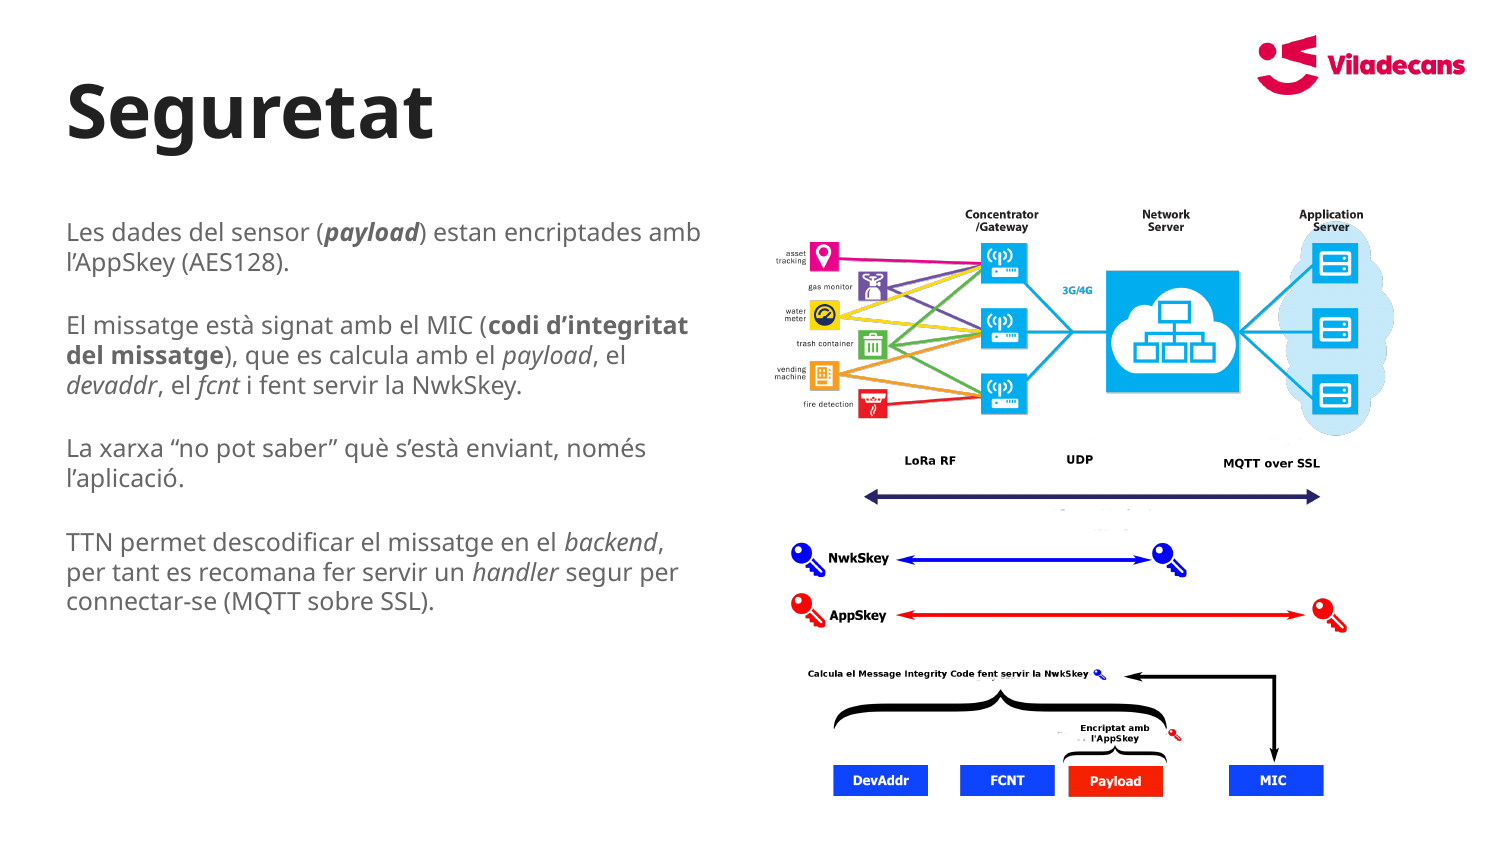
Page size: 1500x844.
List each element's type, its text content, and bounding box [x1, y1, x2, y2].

title Seguretat [51, 48, 1449, 180]
picture [1257, 35, 1465, 95]
text_box Les dades del sensor (payload) estan encriptades amb l’AppSkey (AES128). El missatge està signat amb el MIC (codi d’integritat del missatge), que es calcula amb el payload, el devaddr, el fcnt i fent servir la NwkSkey. La xarxa “no pot saber” què s’està enviant, només l’aplicació. TTN permet descodificar el missatge en el backend, per tant es recomana fer servir un handler segur per connectar-se (MQTT sobre SSL). [51, 201, 721, 750]
picture [775, 188, 1394, 807]
